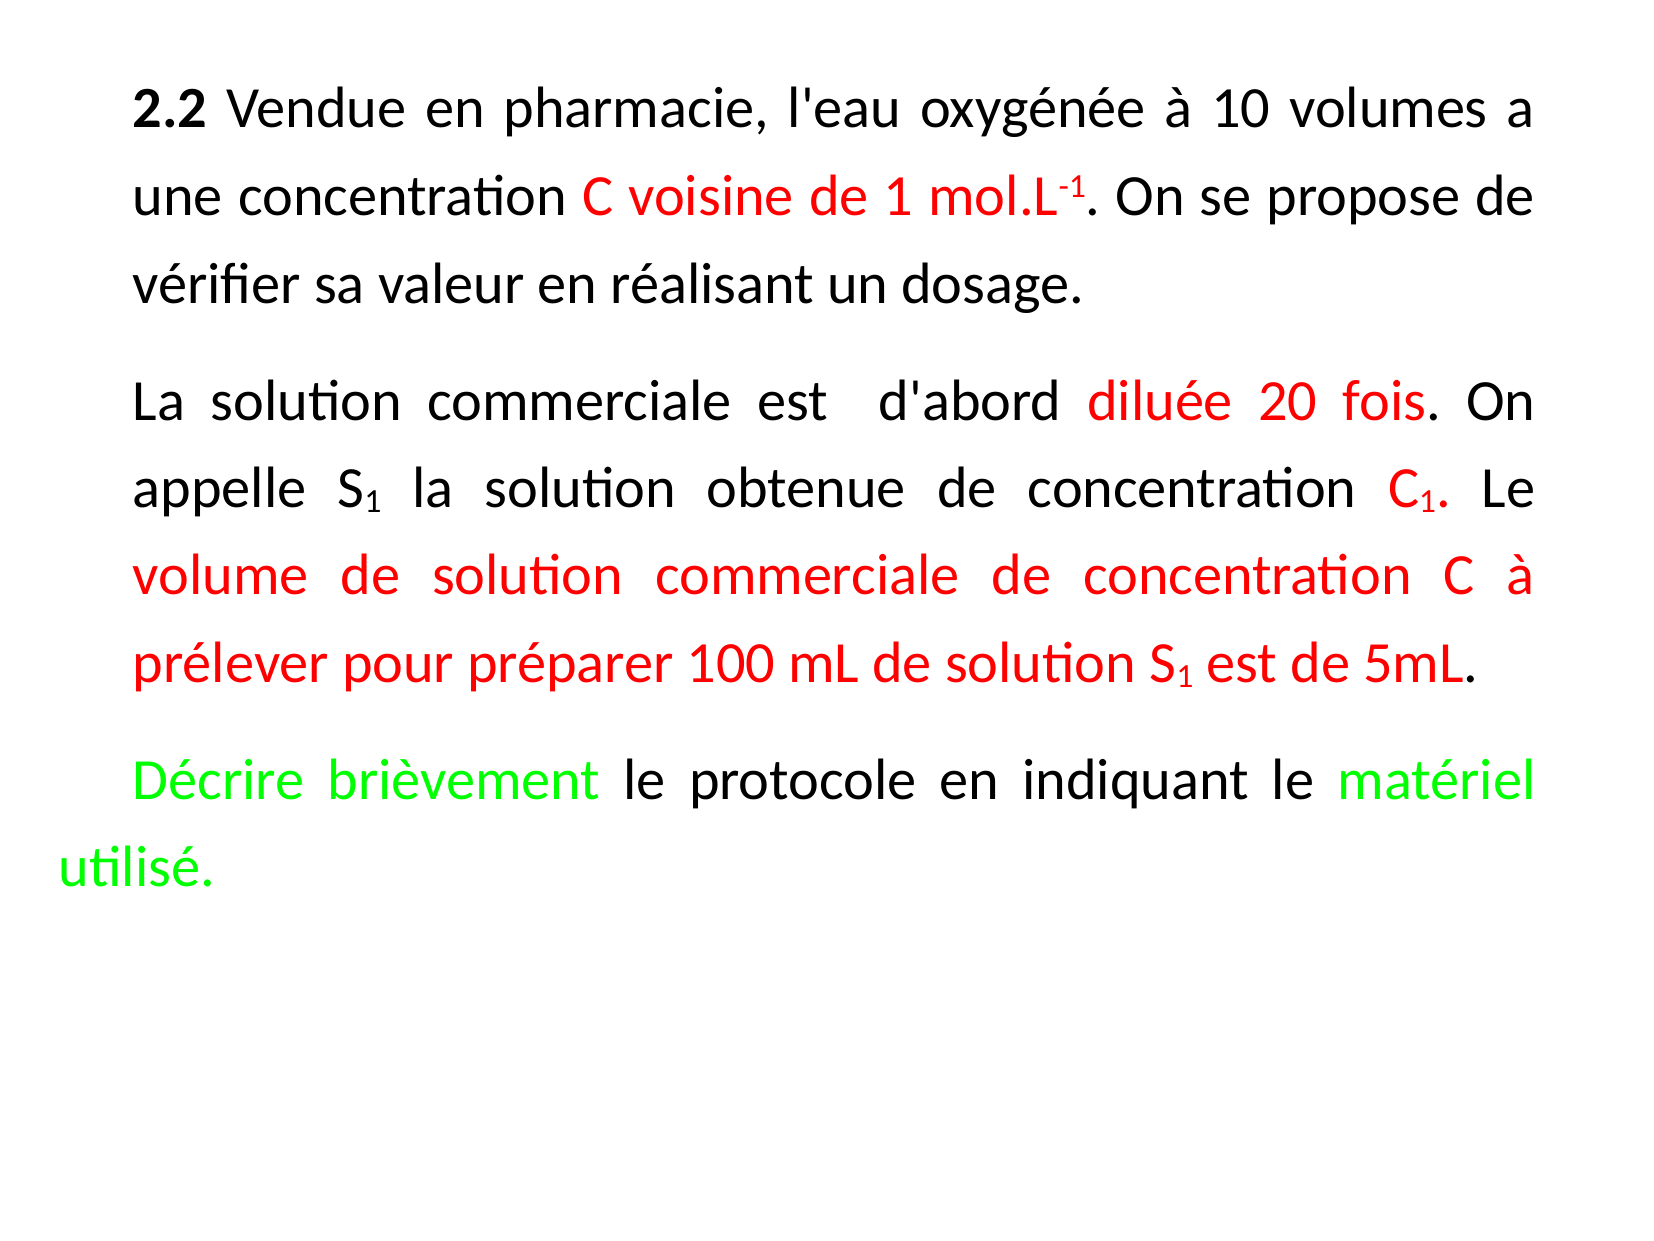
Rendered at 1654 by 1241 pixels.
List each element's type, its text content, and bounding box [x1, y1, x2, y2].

list 2.2 Vendue en pharmacie, l'eau oxygénée à 10 volumes a une concentration C voisine de 1 mol.L-1. On se propose de vérifier sa valeur en réalisant un dosage. La solution commerciale est d'abord diluée 20 fois. On appelle S1 la solution obtenue de concentration C1. Le volume de solution commerciale de concentration C à prélever pour préparer 100 mL de solution S1 est de 5mL. Décrire brièvement le protocole en indiquant le matériel utilisé. [59, 54, 1536, 1042]
